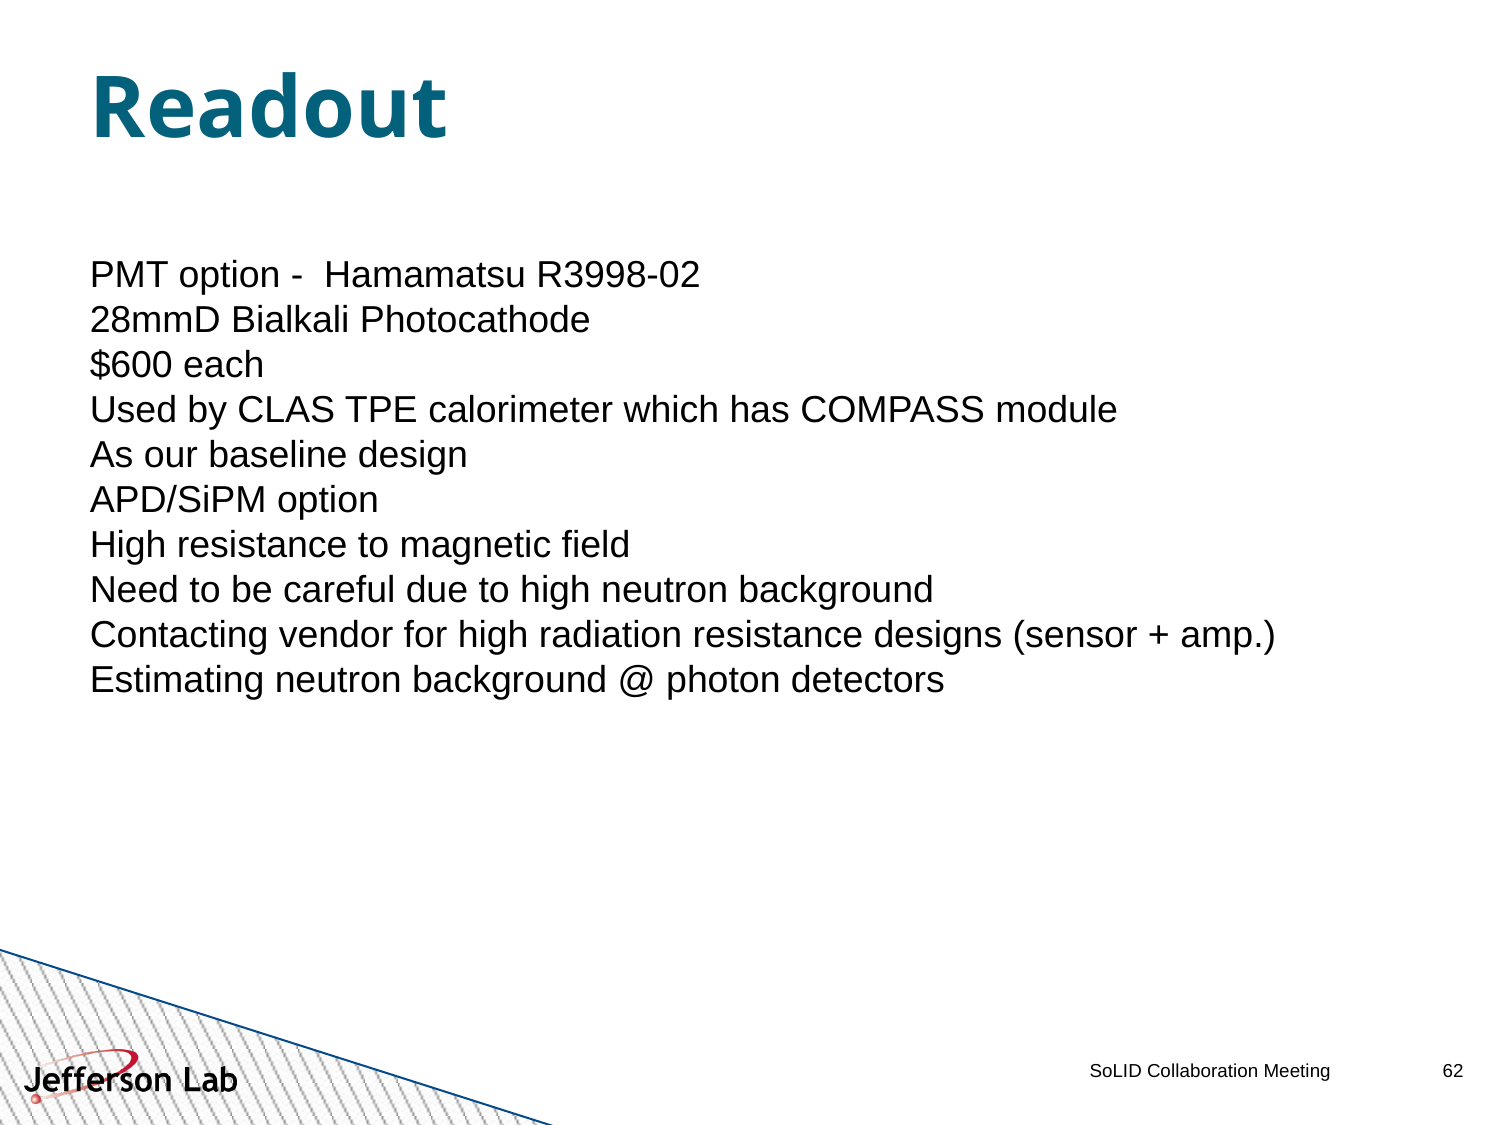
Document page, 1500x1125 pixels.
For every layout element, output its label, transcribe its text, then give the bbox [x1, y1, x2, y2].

text_box <number> [1418, 1051, 1479, 1111]
text_box PMT option - Hamamatsu R3998-02 28mmD Bialkali Photocathode $600 each Used by CLAS TPE calorimeter which has COMPASS module As our baseline design APD/SiPM option High resistance to magnetic field Need to be careful due to high neutron background Contacting vendor for high radiation resistance designs (sensor + amp.) Estimating neutron background @ photon detectors [75, 243, 1425, 986]
picture [0, 952, 543, 1125]
text_box Readout [75, 45, 1425, 233]
text_box SoLID Collaboration Meeting [1074, 1051, 1419, 1112]
